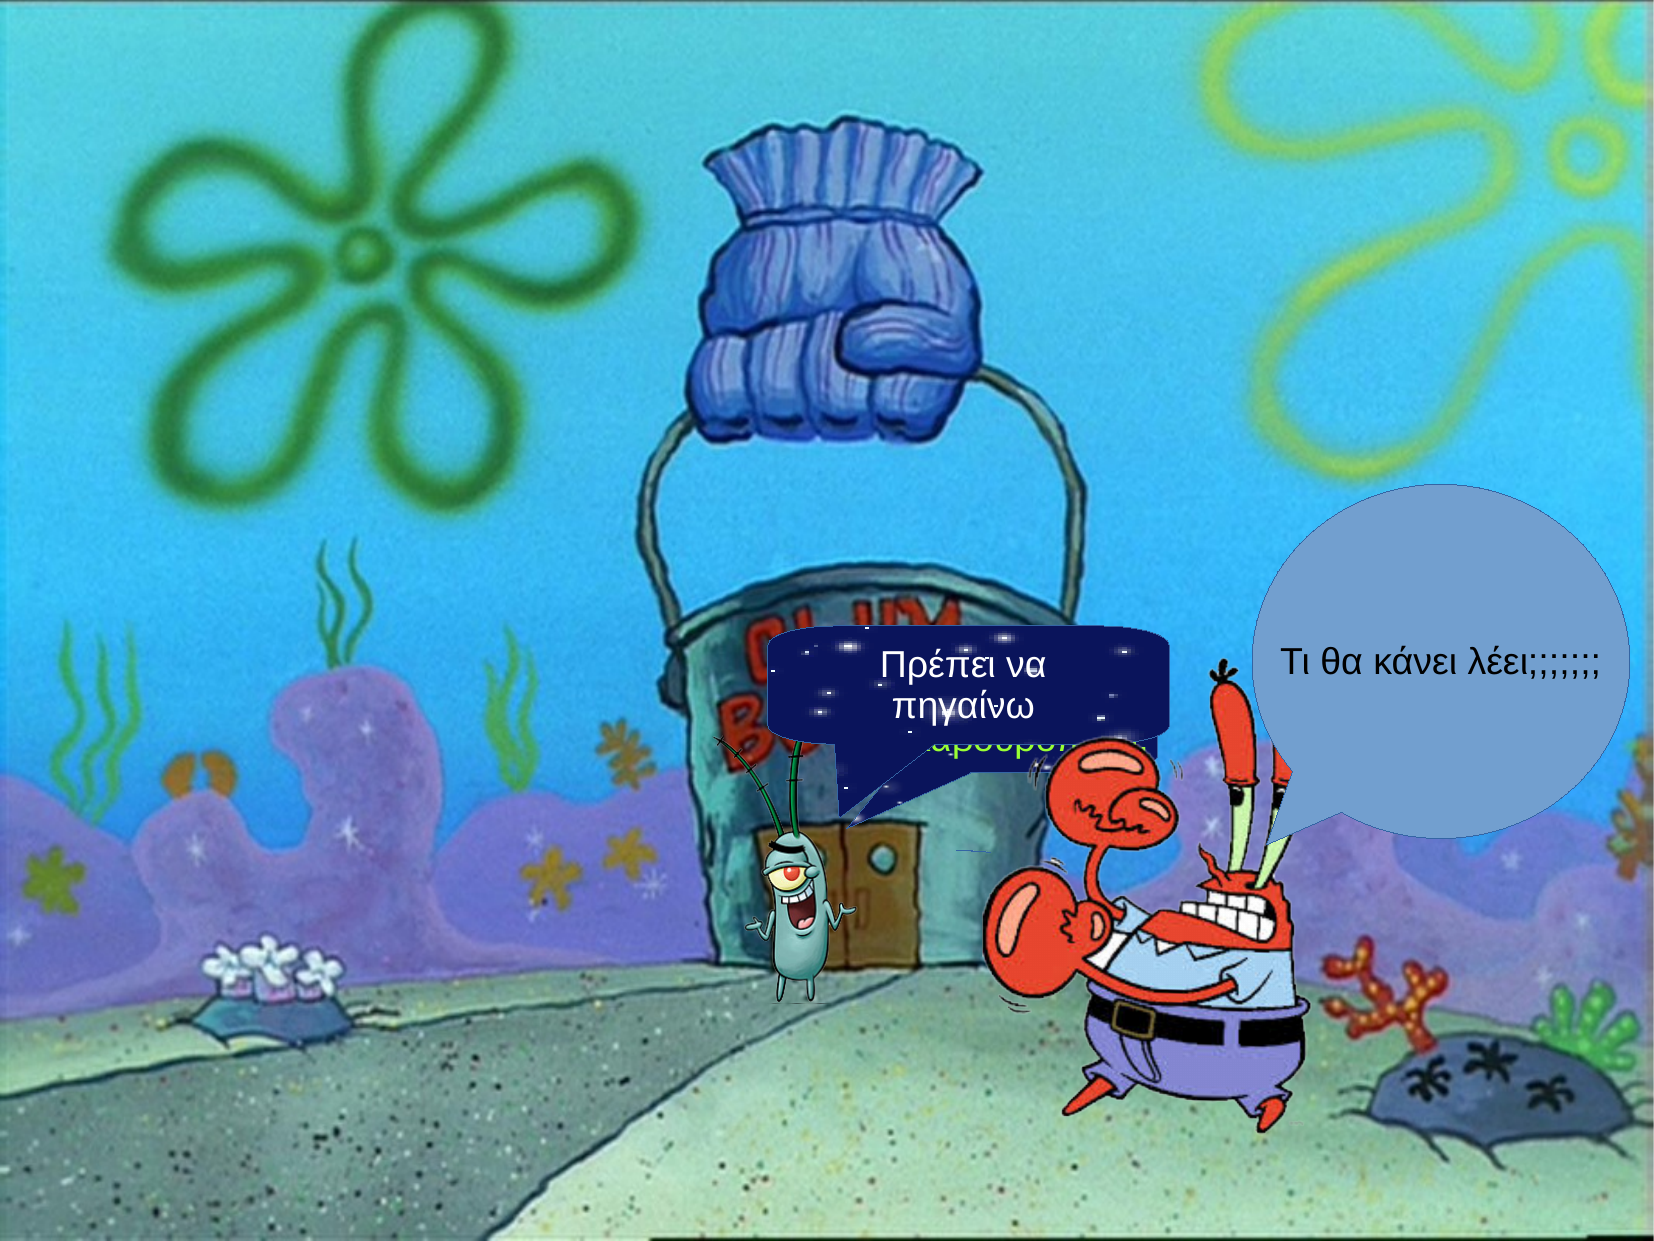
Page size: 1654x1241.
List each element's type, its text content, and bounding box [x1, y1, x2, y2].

text_box Τι θα κάνει λέει;;;;;;; [1252, 484, 1630, 845]
text_box Πάω να κλέψω την καβουροπάτη. [846, 745, 982, 829]
picture [0, 0, 1654, 1241]
text_box Πρέπει να πηγαίνω [767, 625, 1170, 818]
